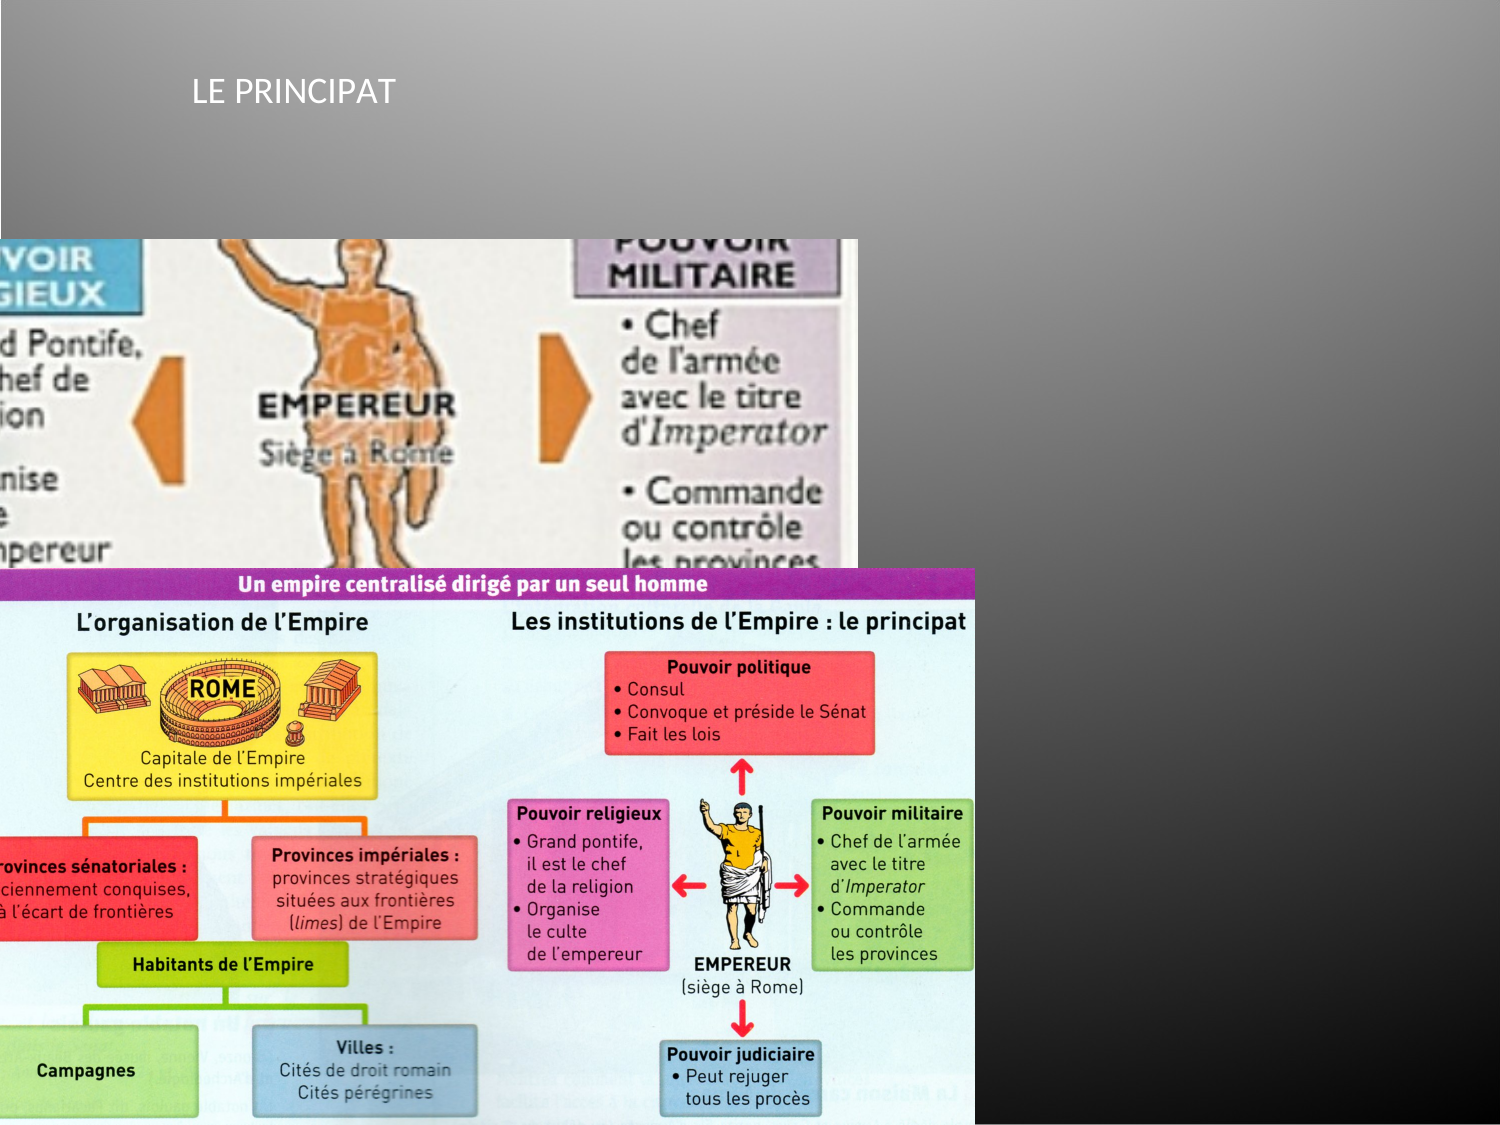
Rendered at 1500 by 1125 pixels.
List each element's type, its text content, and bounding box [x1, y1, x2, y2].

text_box LE PRINCIPAT [177, 59, 502, 119]
picture [0, 0, 1500, 1125]
